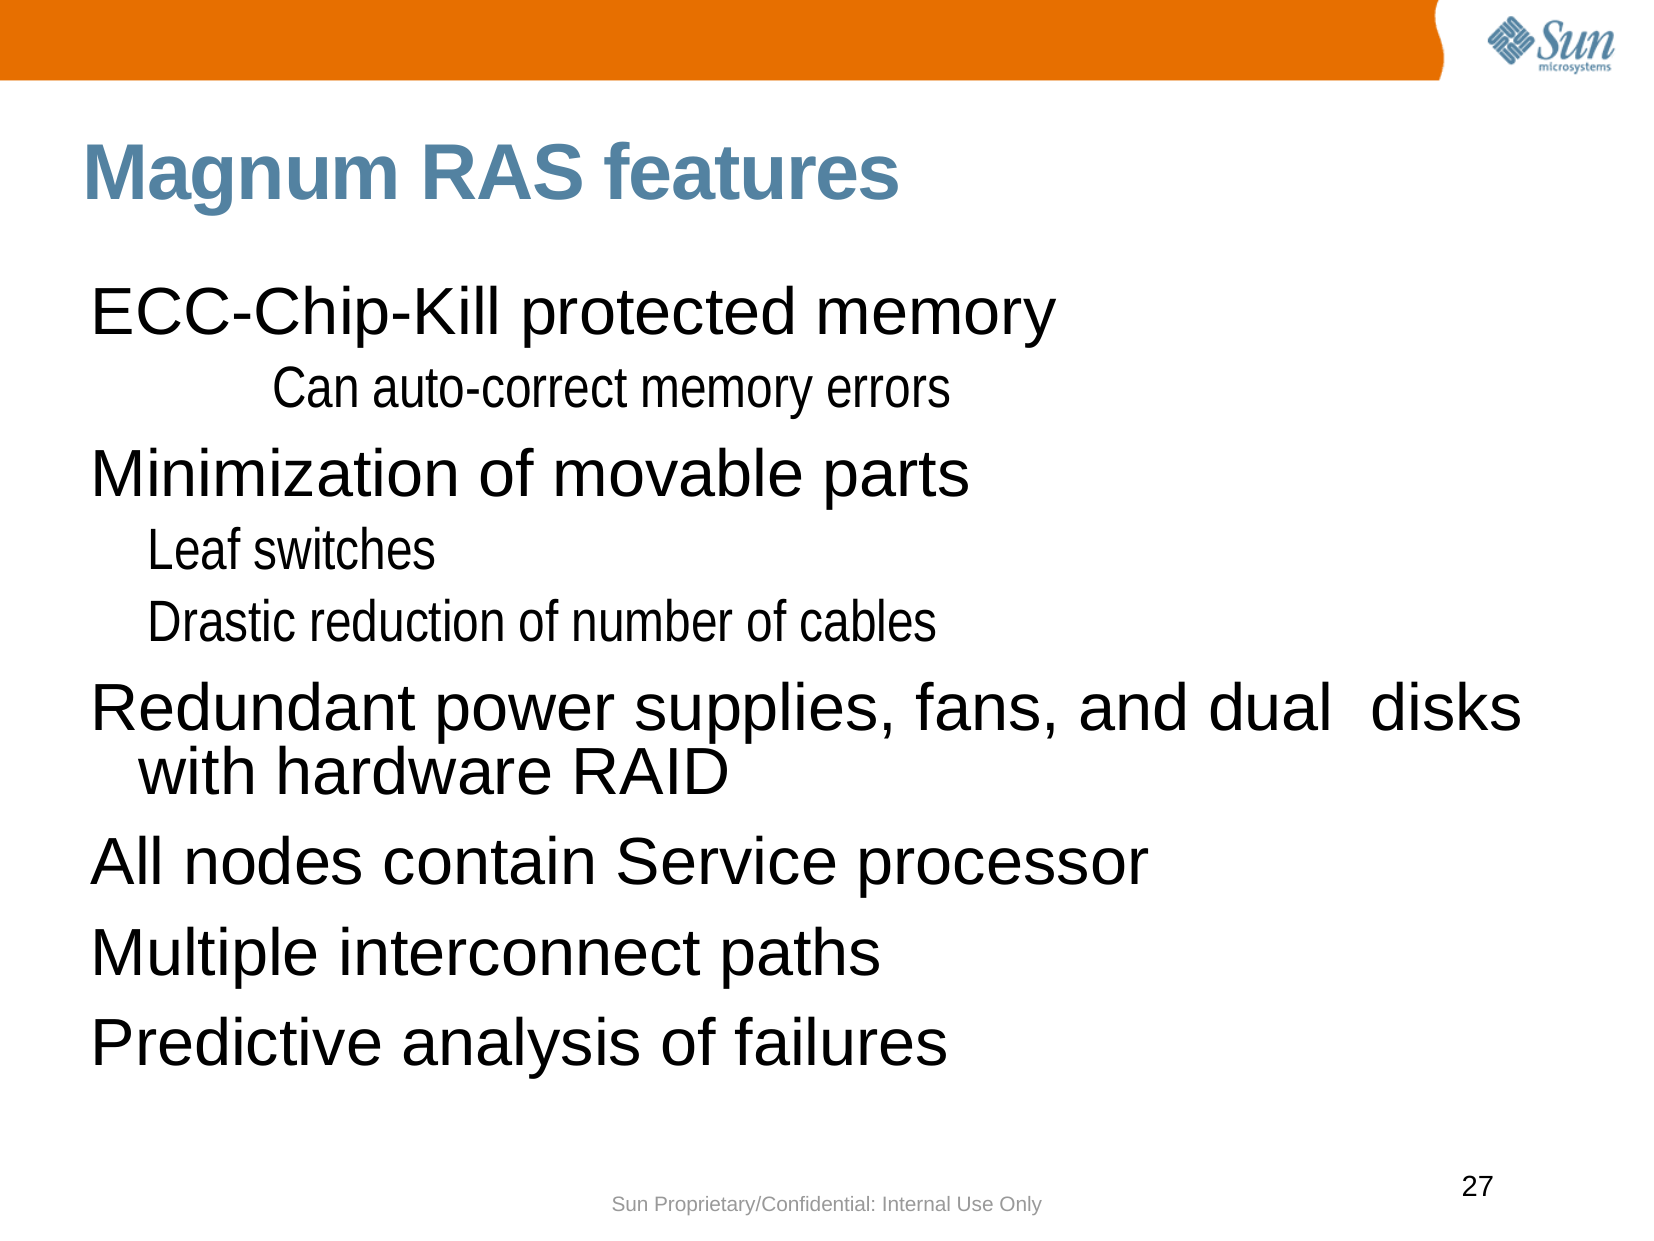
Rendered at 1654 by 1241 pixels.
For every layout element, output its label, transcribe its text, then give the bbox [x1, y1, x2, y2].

picture [0, 0, 1654, 83]
title Magnum RAS features [82, 135, 1585, 251]
list ECC-Chip-Kill protected memory Can auto-correct memory errors Minimization of movable parts Leaf switches Drastic reduction of number of cables Redundant power supplies, fans, and dual disks with hardware RAID All nodes contain Service processor Multiple interconnect paths Predictive analysis of failures [71, 283, 1545, 1171]
